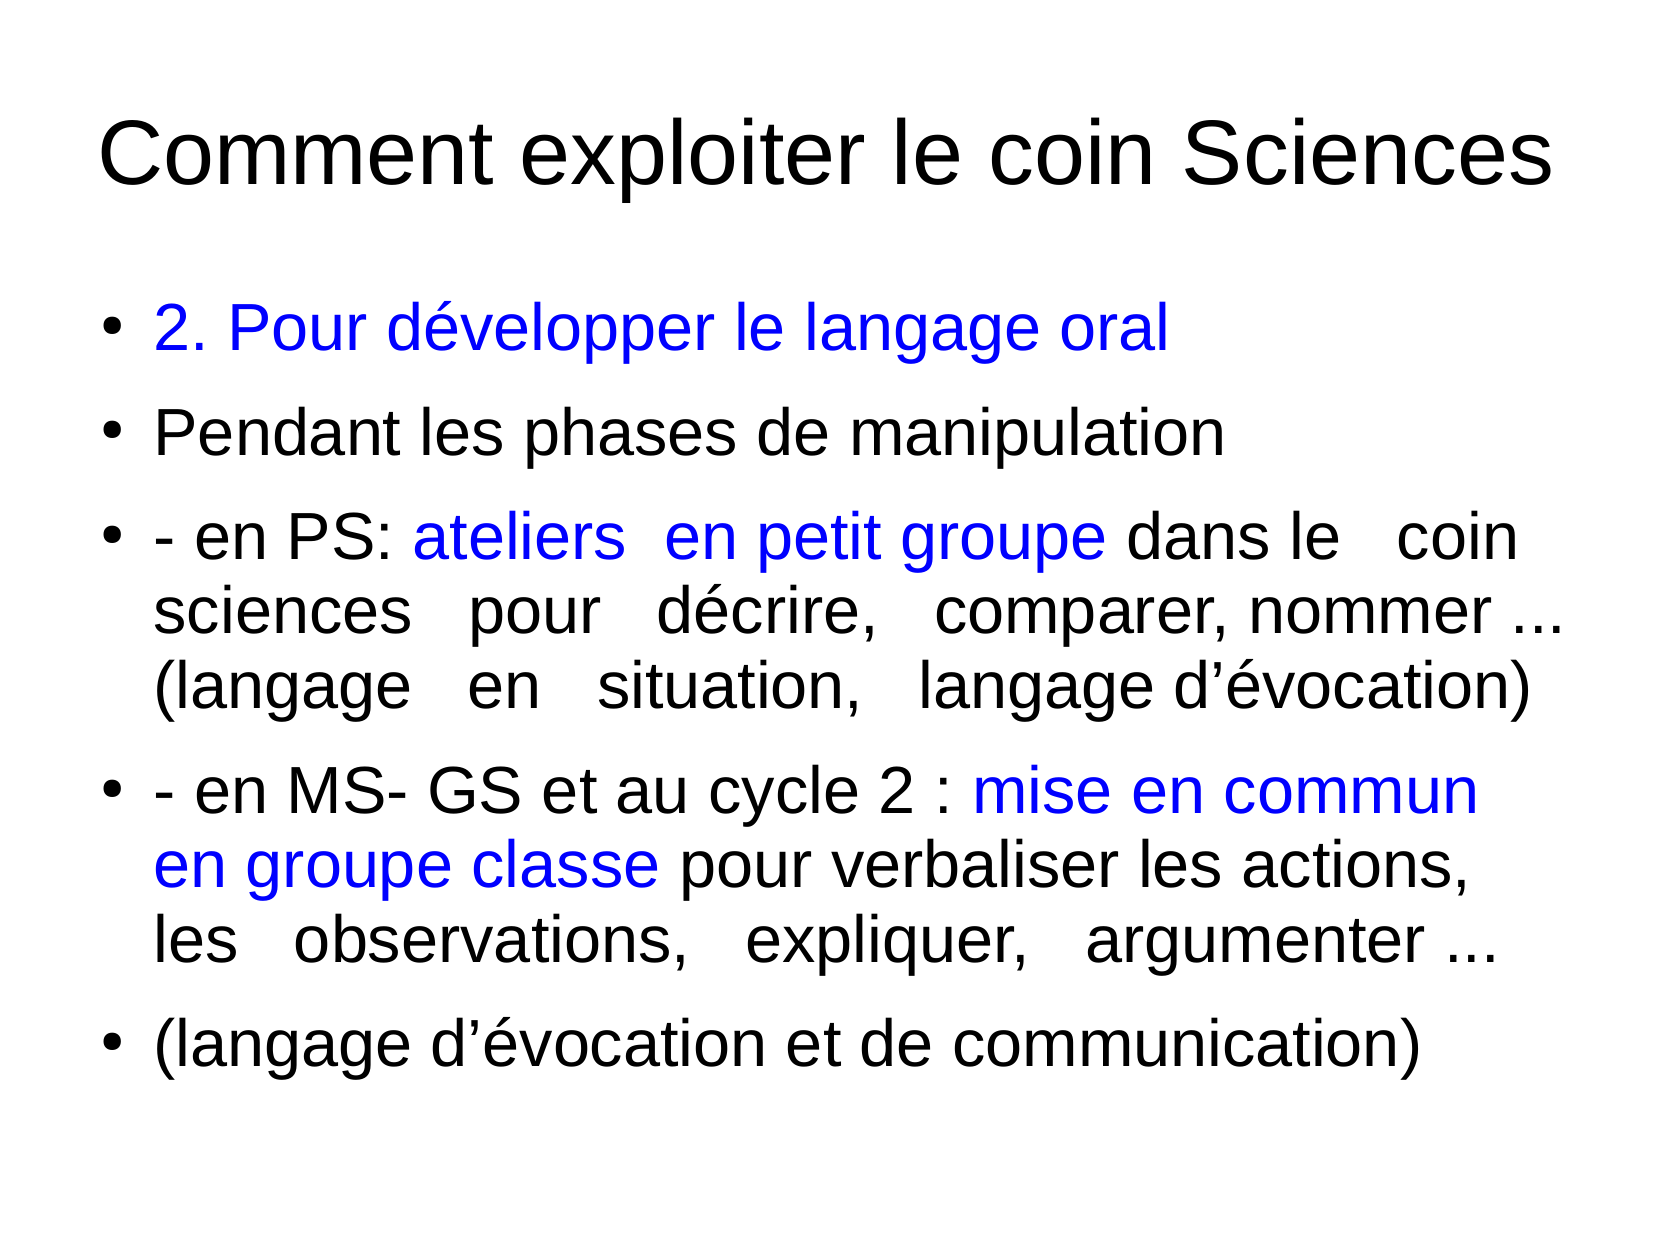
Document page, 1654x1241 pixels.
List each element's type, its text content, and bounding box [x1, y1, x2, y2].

list 2. Pour développer le langage oral Pendant les phases de manipulation - en PS: ateliers en petit groupe dans le coin sciences pour décrire, comparer, nommer ...(langage en situation, langage d’évocation) - en MS- GS et au cycle 2 : mise en commun en groupe classe pour verbaliser les actions, les observations, expliquer, argumenter ... (langage d’évocation et de communication) [82, 290, 1571, 1109]
title Comment exploiter le coin Sciences [82, 49, 1571, 257]
